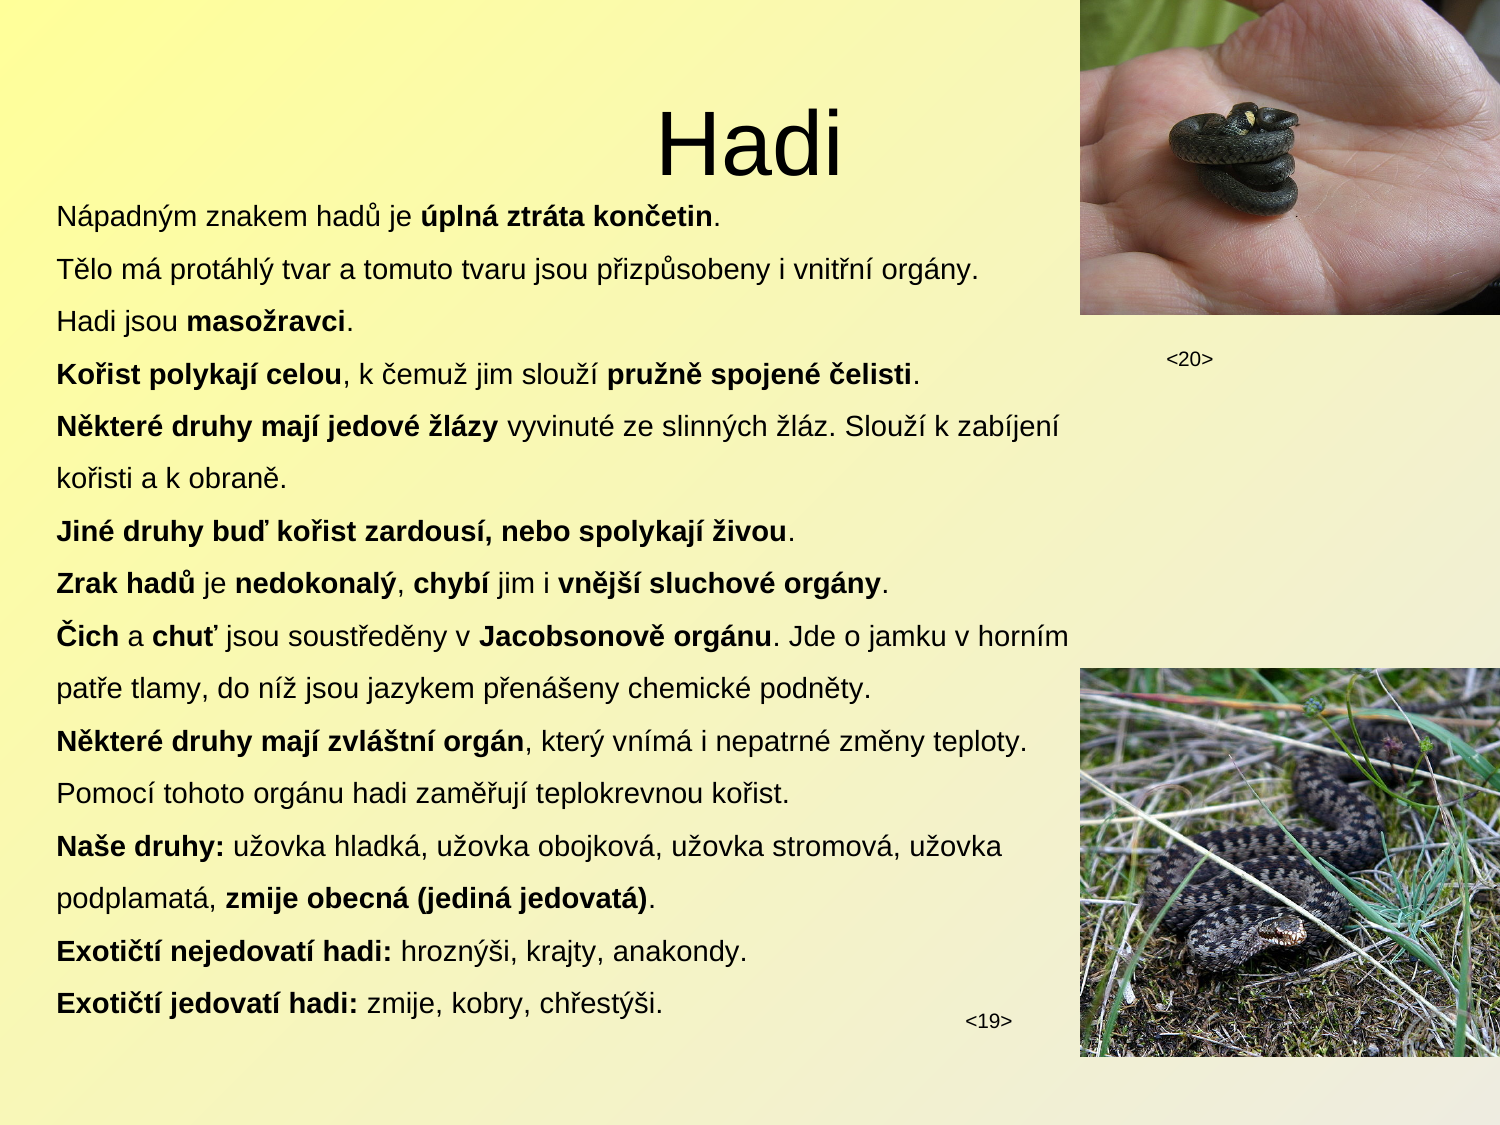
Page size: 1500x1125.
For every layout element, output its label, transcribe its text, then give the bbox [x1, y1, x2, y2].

title Hadi [75, 45, 1080, 172]
picture [1080, 0, 1500, 315]
list Nápadným znakem hadů je úplná ztráta končetin. Tělo má protáhlý tvar a tomuto tvaru jsou přizpůsobeny i vnitřní orgány. Hadi jsou masožravci. Kořist polykají celou, k čemuž jim slouží pružně spojené čelisti. Některé druhy mají jedové žlázy vyvinuté ze slinných žláz. Slouží k zabíjení kořisti a k obraně. Jiné druhy buď kořist zardousí, nebo spolykají živou. Zrak hadů je nedokonalý, chybí jim i vnější sluchové orgány. Čich a chuť jsou soustředěny v Jacobsonově orgánu. Jde o jamku v horním patře tlamy, do níž jsou jazykem přenášeny chemické podněty. Některé druhy mají zvláštní orgán, který vnímá i nepatrné změny teploty. Pomocí tohoto orgánu hadi zaměřují teplokrevnou kořist. Naše druhy: užovka hladká, užovka obojková, užovka stromová, užovka podplamatá, zmije obecná (jediná jedovatá). Exotičtí nejedovatí hadi: hroznýši, krajty, anakondy. Exotičtí jedovatí hadi: zmije, kobry, chřestýši. [41, 172, 1129, 1125]
text_box <20> [1151, 338, 1306, 379]
text_box <19> [950, 999, 1093, 1040]
picture [1080, 668, 1500, 1057]
